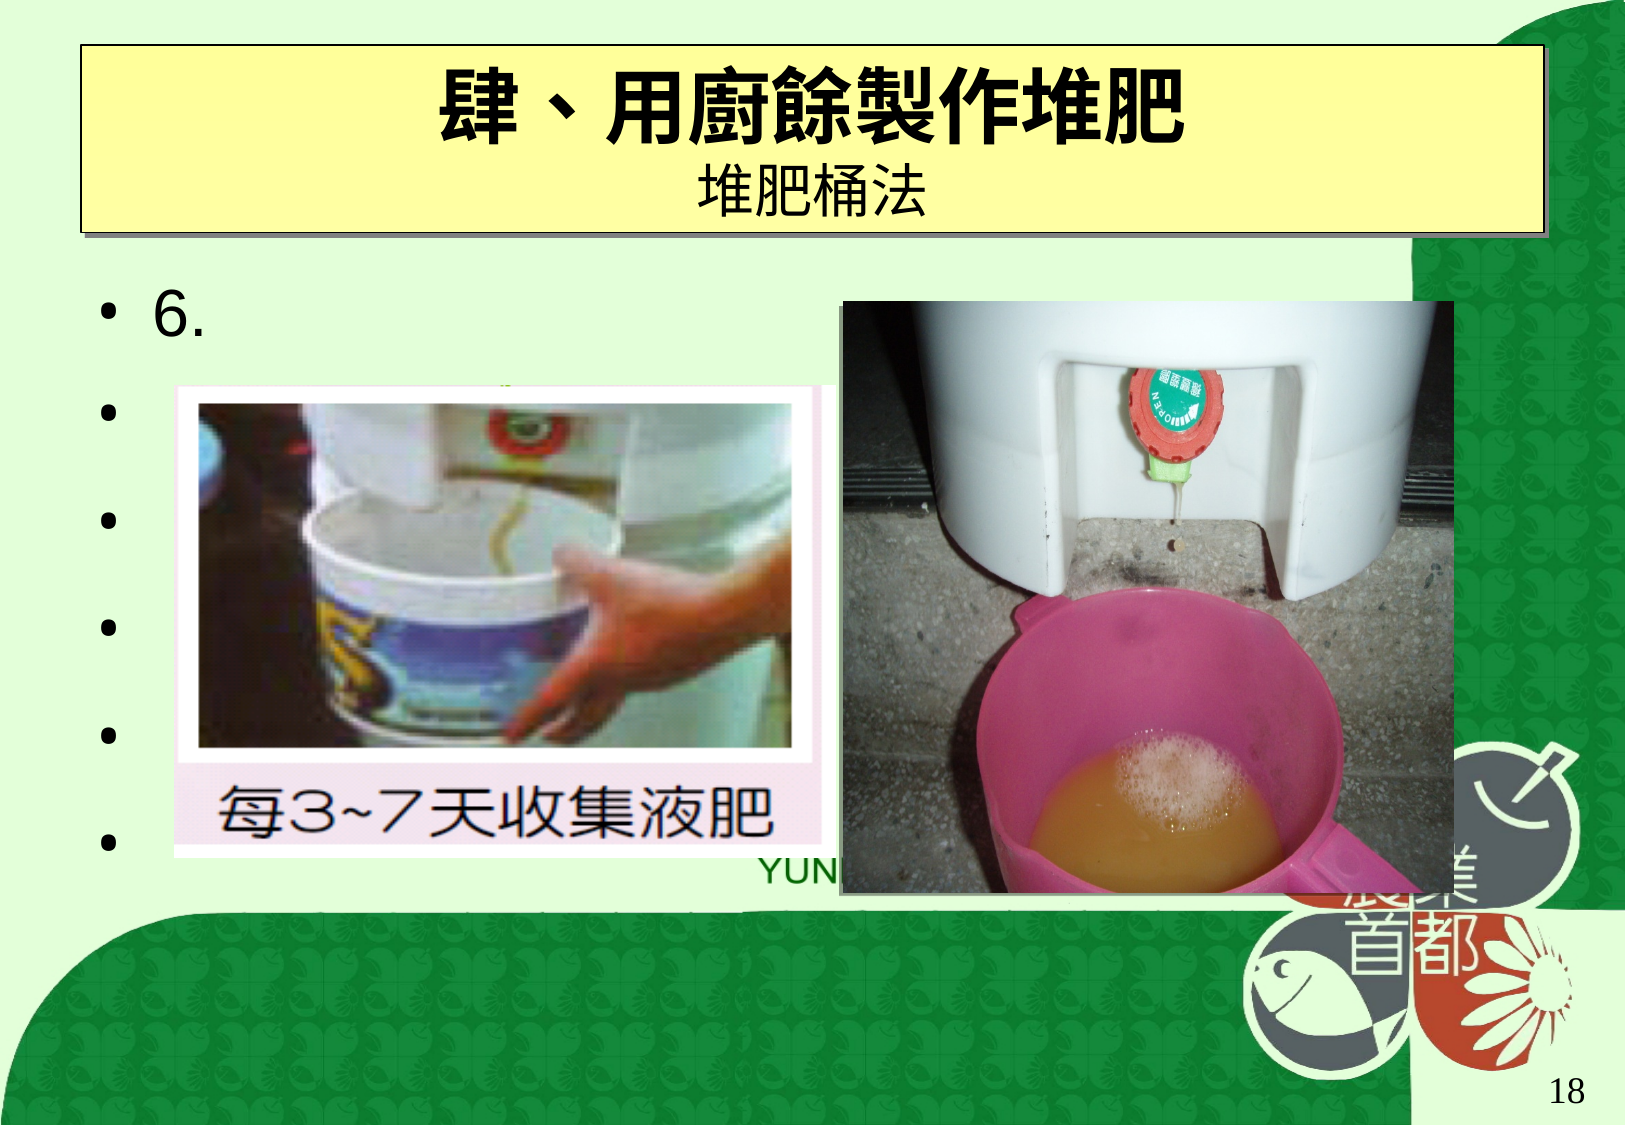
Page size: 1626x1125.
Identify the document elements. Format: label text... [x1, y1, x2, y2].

list 6. [81, 262, 1544, 1005]
picture [843, 301, 1454, 893]
title 肆、用廚餘製作堆肥 堆肥桶法 [81, 45, 1544, 233]
text_box 18 [1533, 1058, 1625, 1119]
picture [174, 385, 836, 858]
